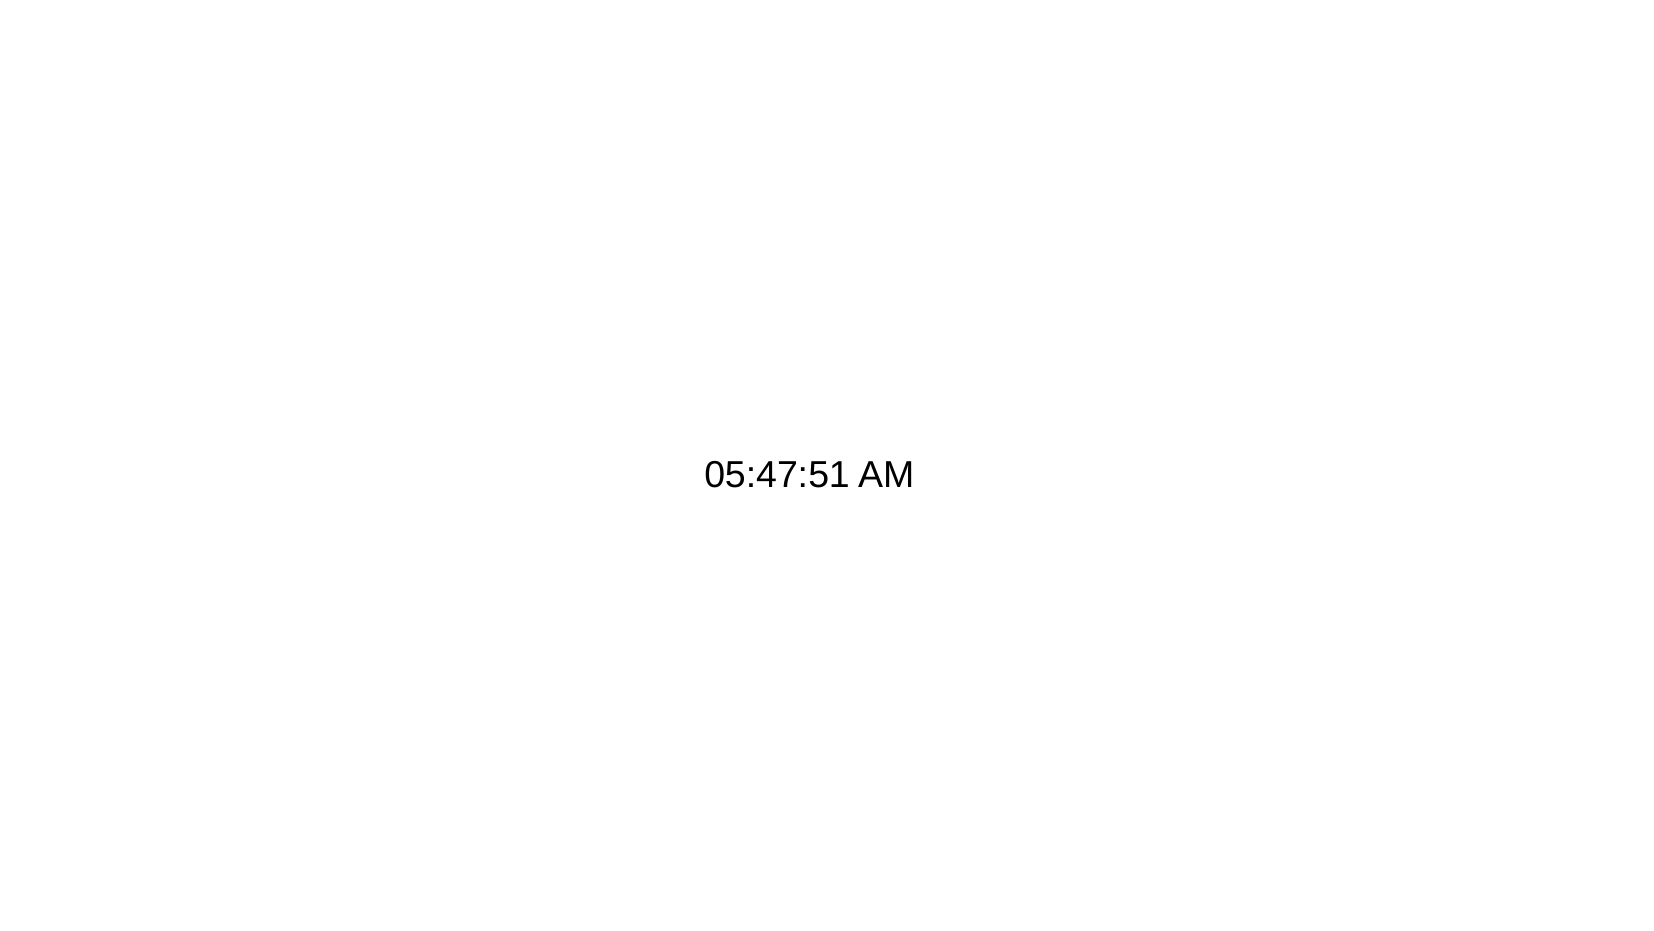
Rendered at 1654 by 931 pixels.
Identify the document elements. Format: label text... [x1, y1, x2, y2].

text_box 10:04:52 PM [689, 446, 983, 517]
